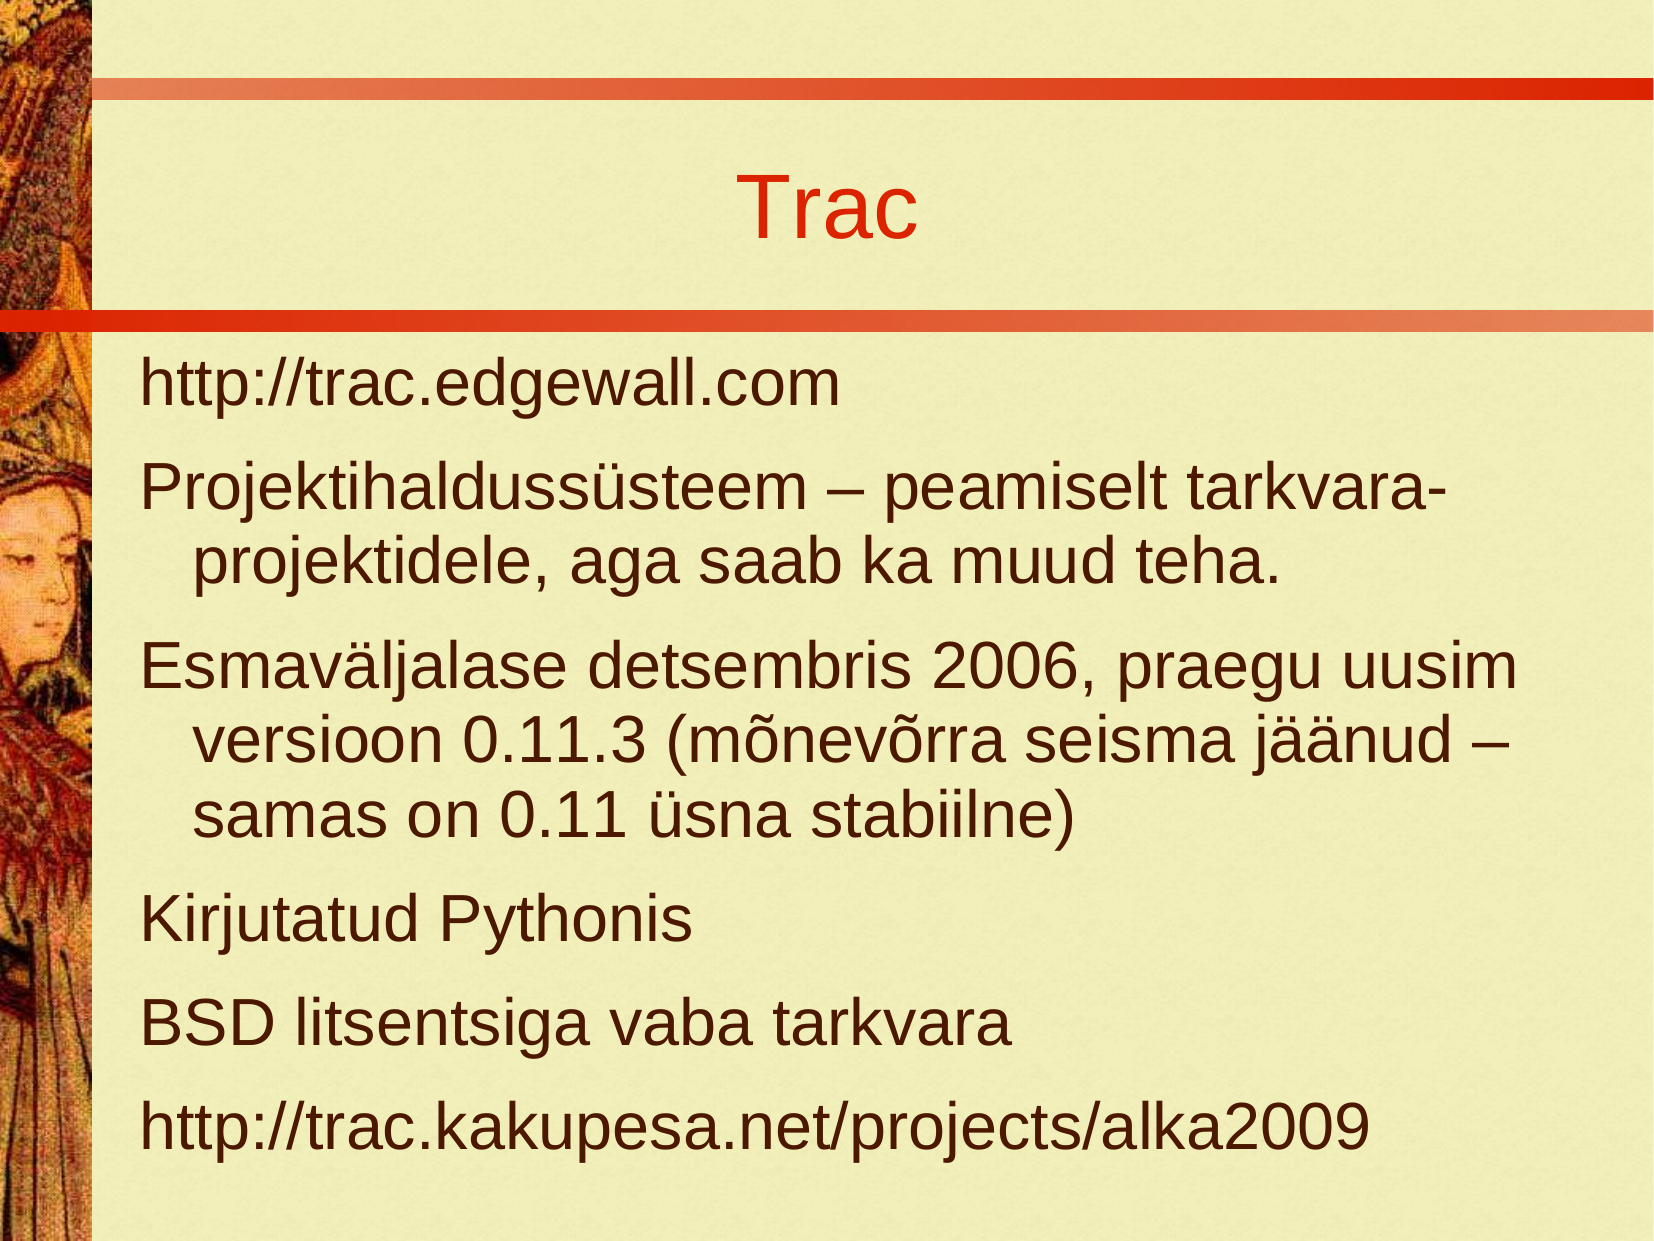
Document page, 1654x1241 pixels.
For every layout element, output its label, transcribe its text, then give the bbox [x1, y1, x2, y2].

list http://trac.edgewall.com Projektihaldussüsteem – peamiselt tarkvara-projektidele, aga saab ka muud teha. Esmaväljalase detsembris 2006, praegu uusim versioon 0.11.3 (mõnevõrra seisma jäänud – samas on 0.11 üsna stabiilne) Kirjutatud Pythonis BSD litsentsiga vaba tarkvara http://trac.kakupesa.net/projects/alka2009 [121, 344, 1534, 1165]
picture [0, 0, 1654, 310]
title Trac [121, 102, 1534, 311]
picture [0, 332, 1654, 1241]
